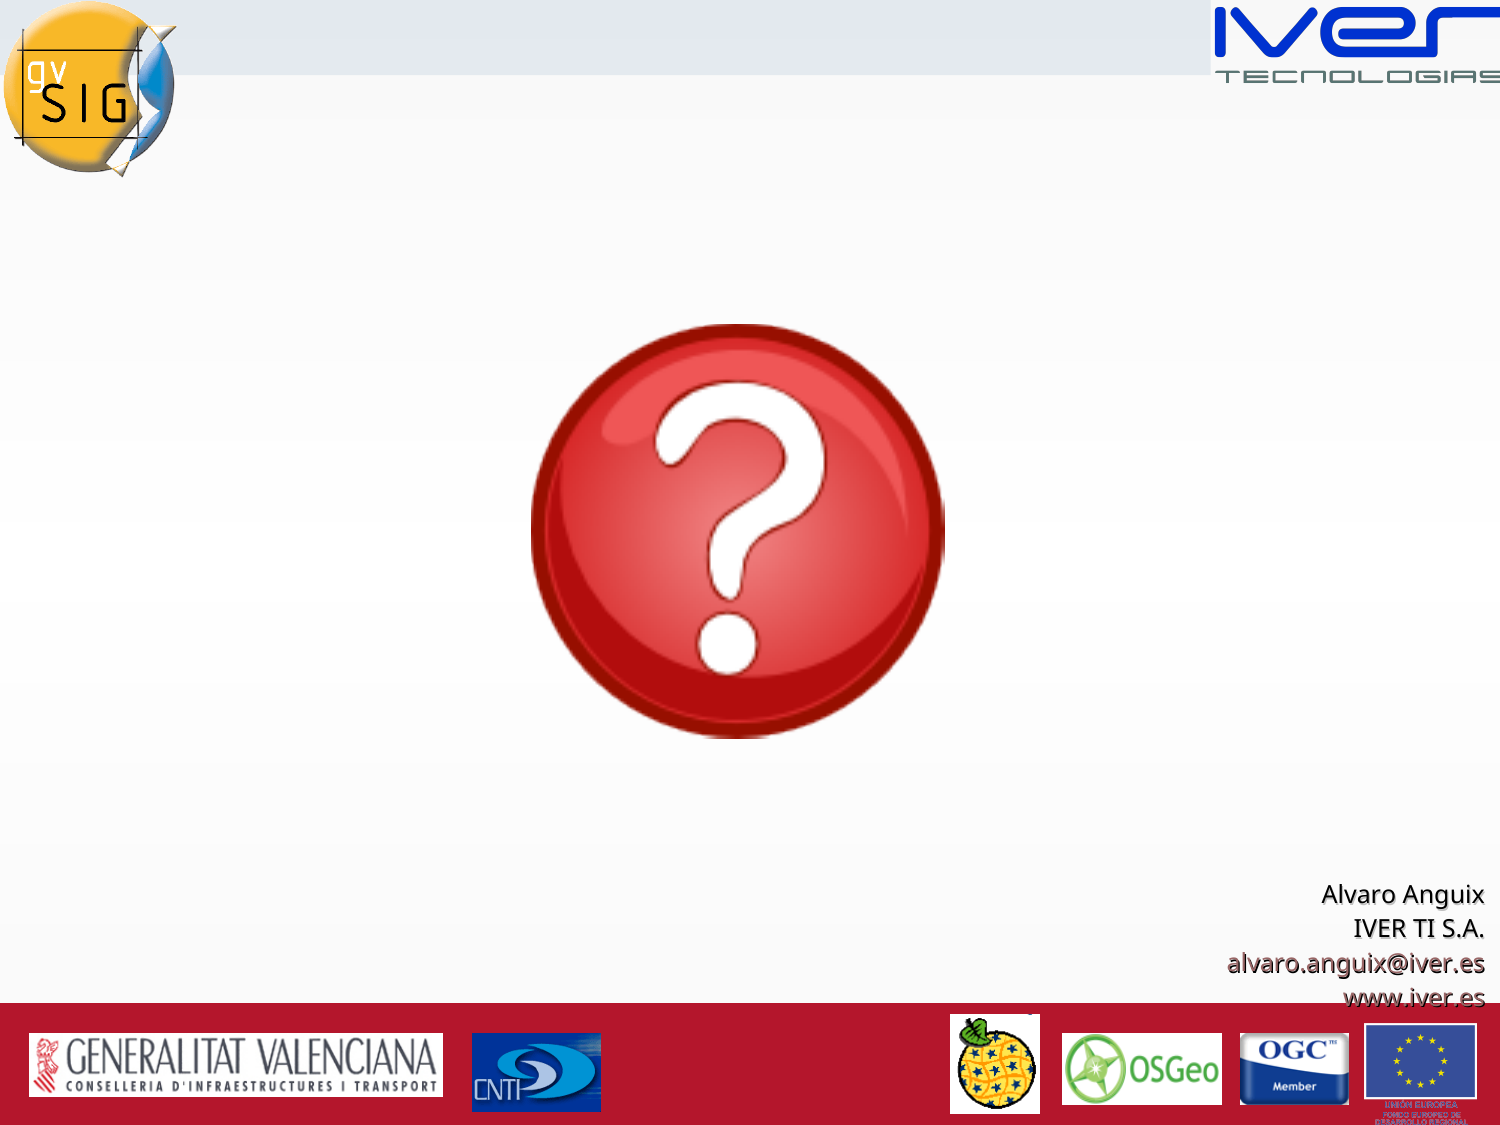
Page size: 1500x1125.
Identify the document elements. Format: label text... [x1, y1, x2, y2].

picture [0, 0, 178, 179]
picture [531, 324, 945, 739]
picture [1364, 1056, 1477, 1125]
picture [29, 1033, 443, 1097]
picture [472, 1033, 601, 1112]
text_box Alvaro Anguix IVER TI S.A. alvaro.anguix@iver.es www.iver.es [586, 869, 1500, 1056]
picture [1062, 1056, 1222, 1105]
picture [1210, 0, 1500, 98]
picture [950, 1014, 1040, 1114]
picture [1240, 1056, 1349, 1105]
